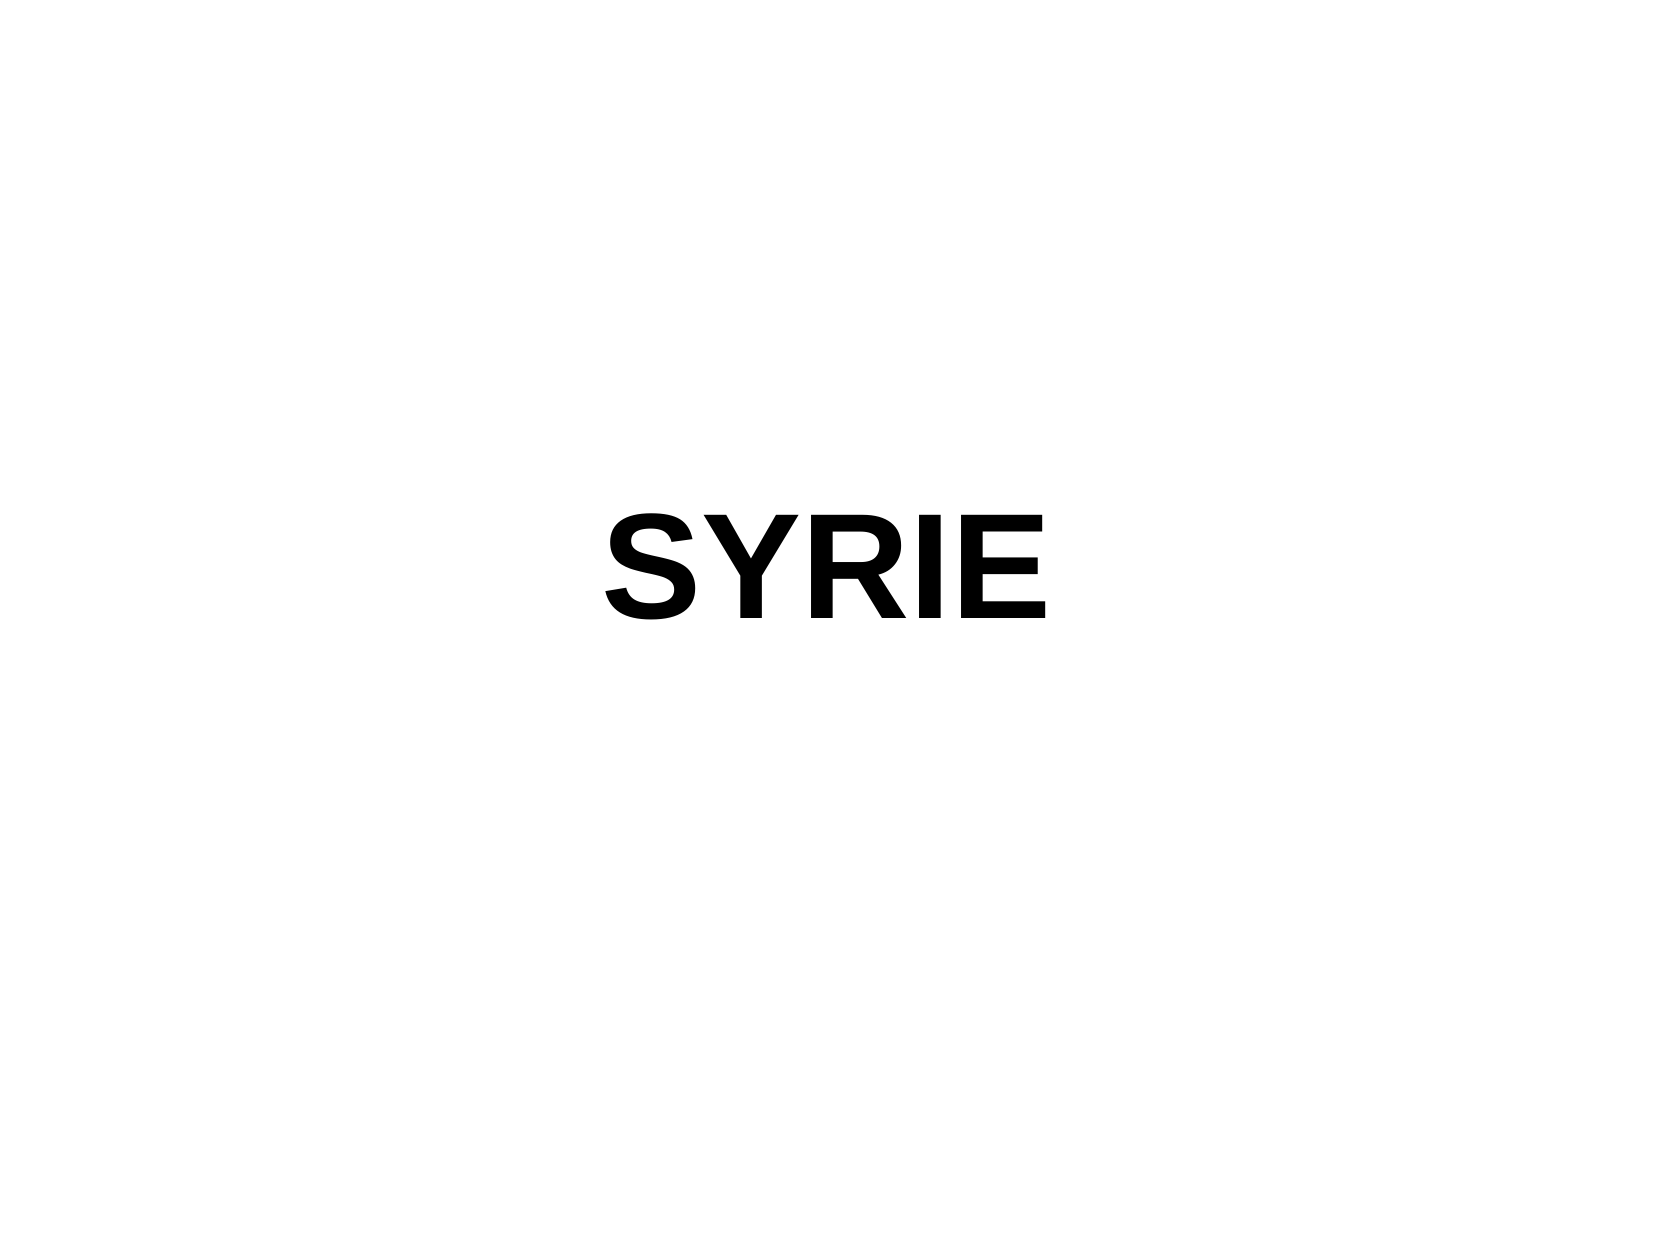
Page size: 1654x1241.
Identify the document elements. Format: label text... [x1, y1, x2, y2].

title SYRIE [82, 462, 1571, 670]
